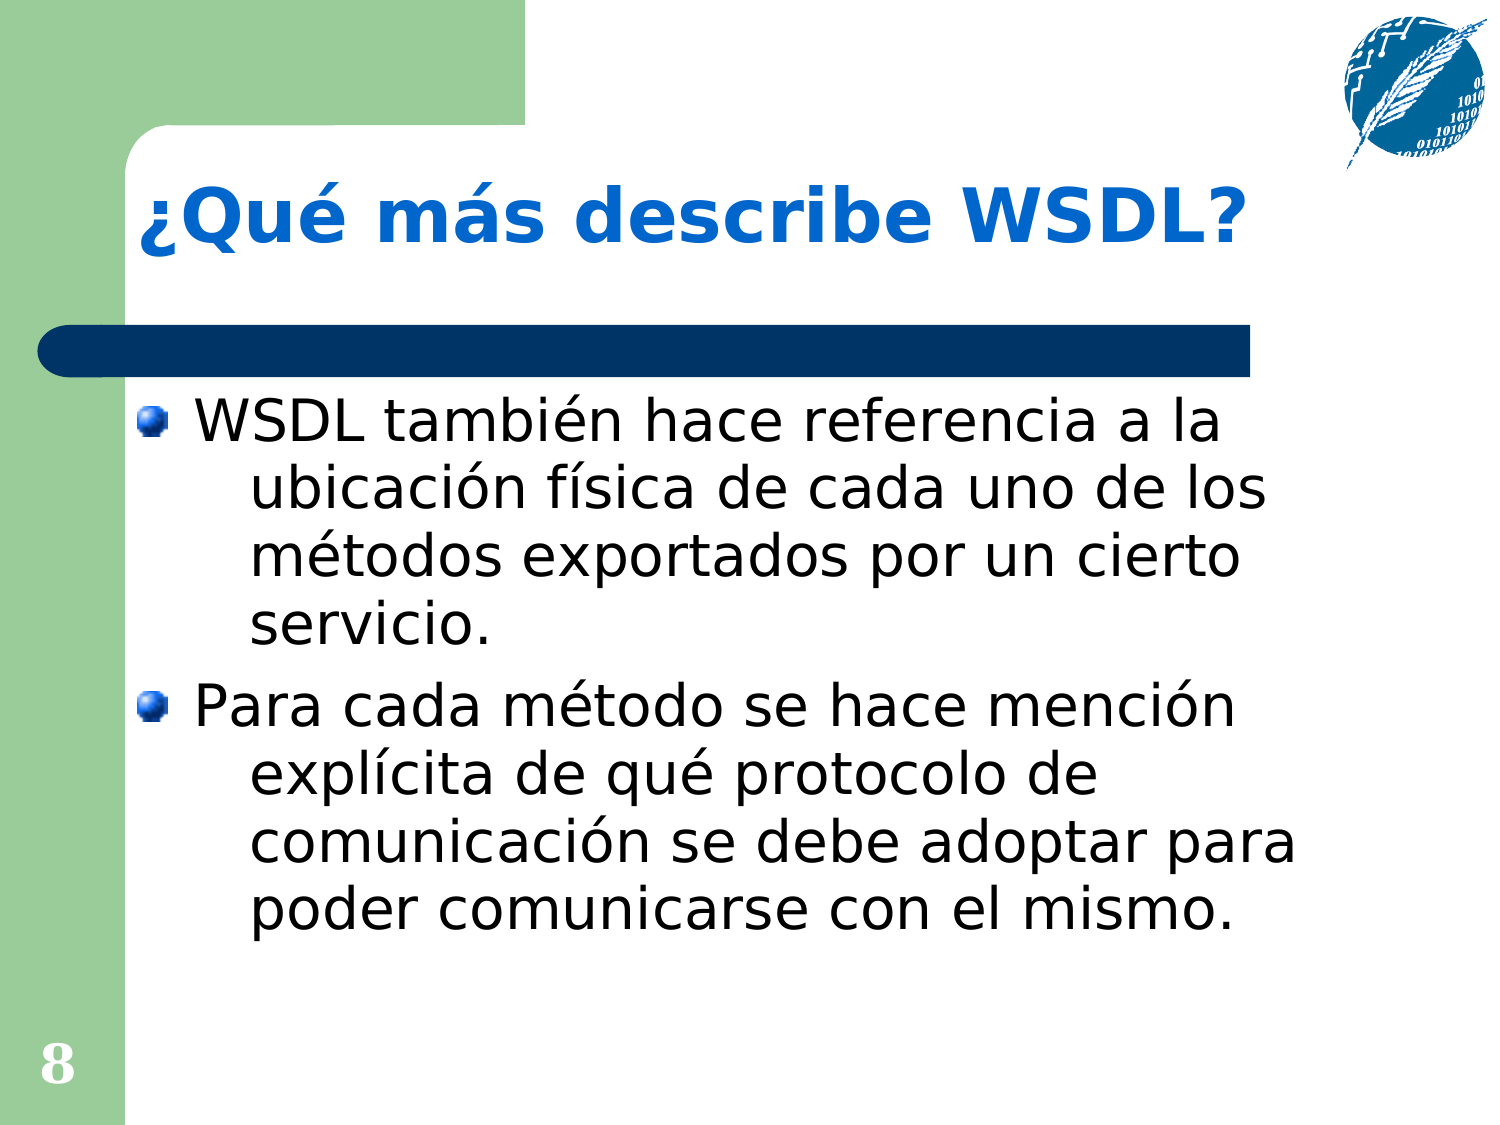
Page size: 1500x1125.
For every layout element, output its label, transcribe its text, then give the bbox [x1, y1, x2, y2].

picture [1427, 138, 1431, 148]
picture [1416, 140, 1425, 149]
picture [1436, 127, 1450, 136]
title ¿Qué más describe WSDL? [136, 136, 1413, 301]
picture [1341, 15, 1487, 172]
list WSDL también hace referencia a la ubicación física de cada uno de los métodos exportados por un cierto servicio. Para cada método se hace mención explícita de qué protocolo de comunicación se debe adoptar para poder comunicarse con el mismo. [137, 387, 1400, 1099]
picture [1433, 139, 1440, 147]
